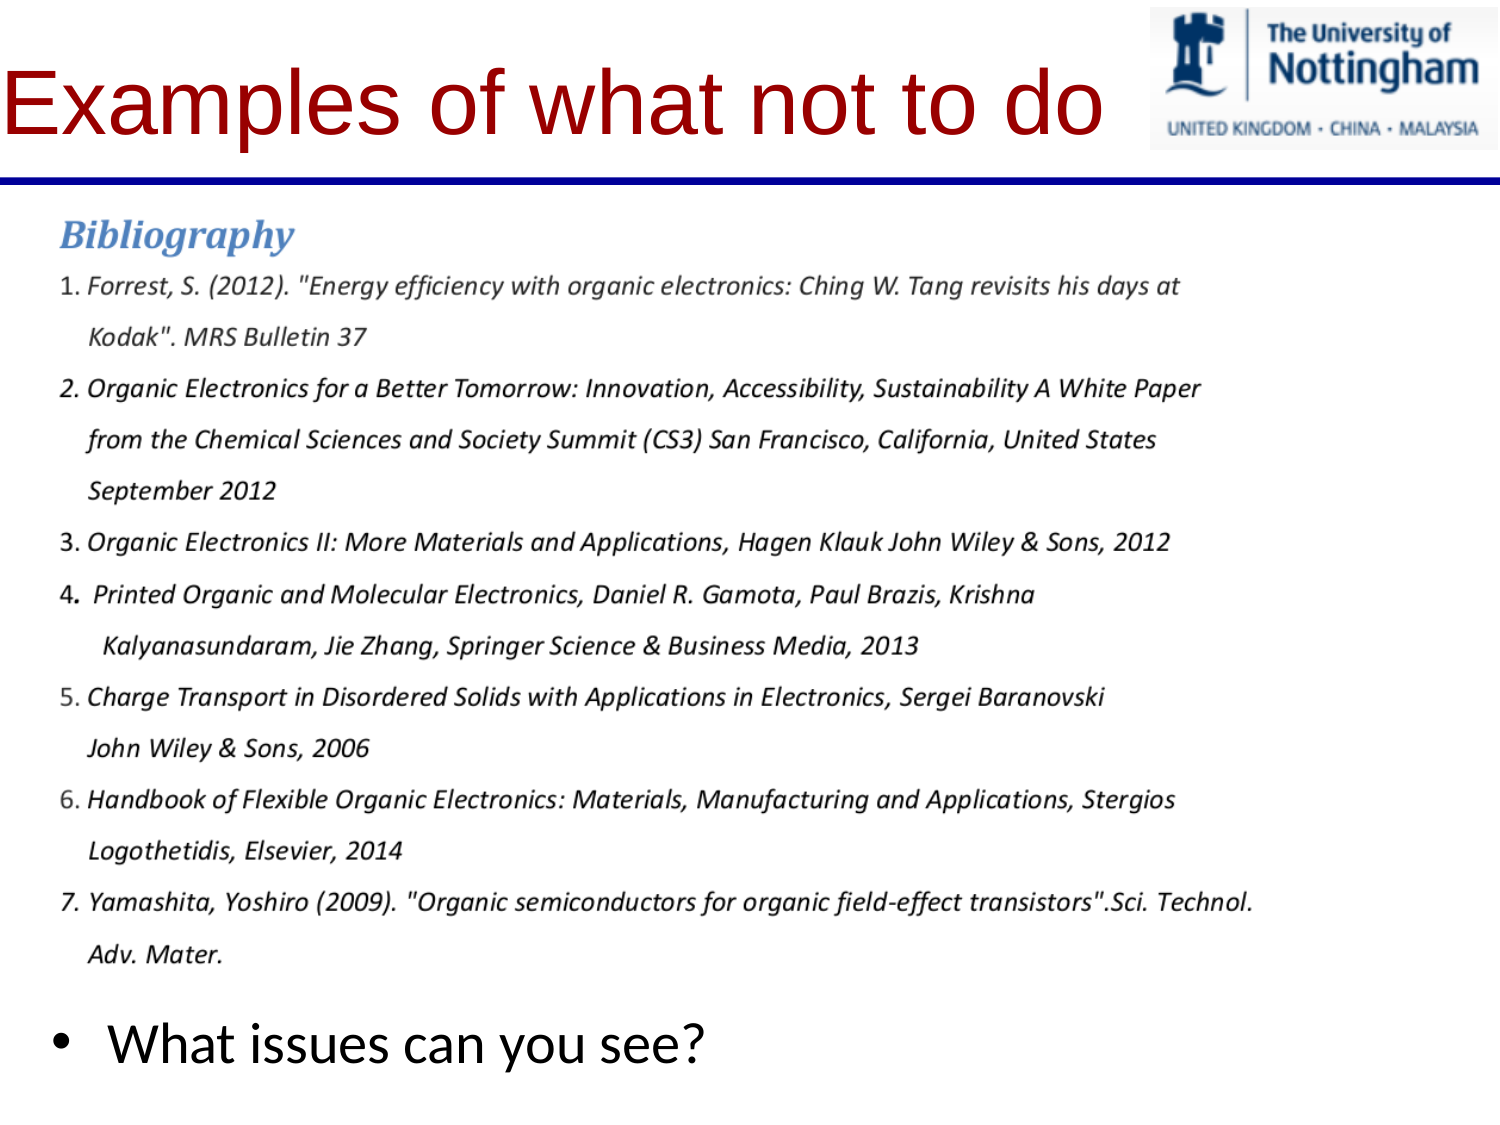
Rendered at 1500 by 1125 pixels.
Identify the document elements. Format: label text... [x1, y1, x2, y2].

list What issues can you see? [36, 997, 1432, 1100]
title Examples of what not to do [0, 24, 1363, 180]
picture [1150, 7, 1498, 150]
picture [19, 197, 1266, 987]
